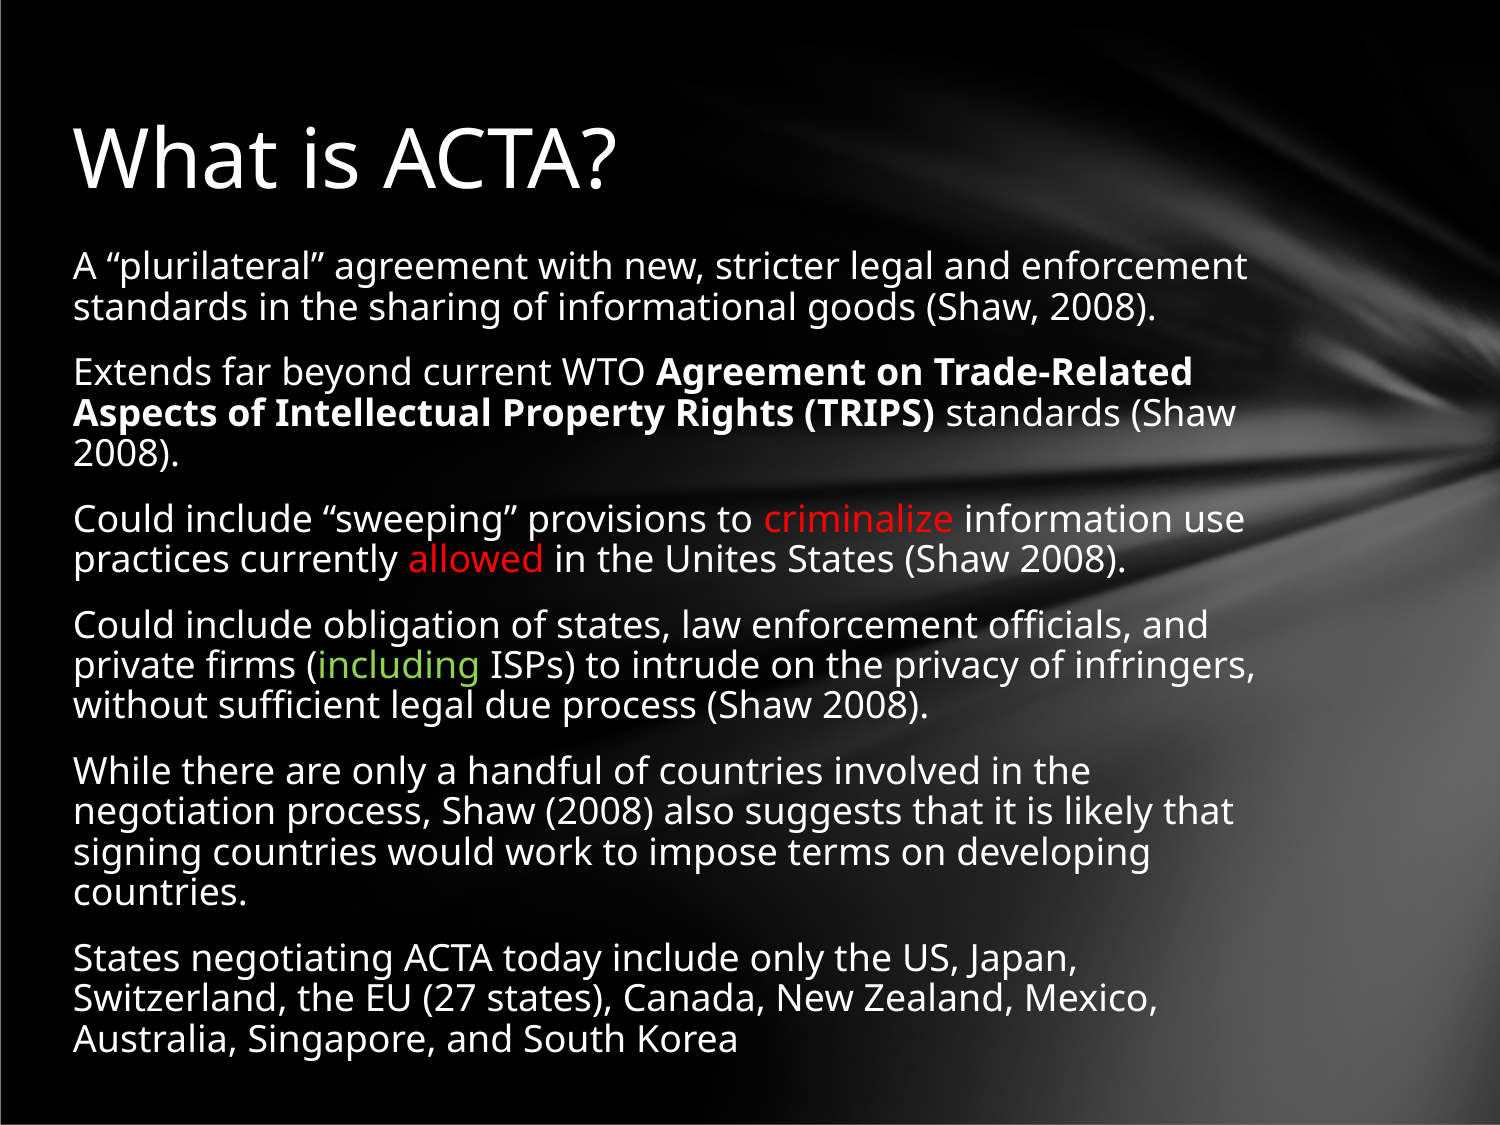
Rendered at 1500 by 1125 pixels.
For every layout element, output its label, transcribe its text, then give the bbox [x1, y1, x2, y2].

picture [0, 0, 1500, 1125]
title What is ACTA? [57, 37, 1318, 213]
list A “plurilateral” agreement with new, stricter legal and enforcement standards in the sharing of informational goods (Shaw, 2008). Extends far beyond current WTO Agreement on Trade-Related Aspects of Intellectual Property Rights (TRIPS) standards (Shaw 2008). Could include “sweeping” provisions to criminalize information use practices currently allowed in the Unites States (Shaw 2008). Could include obligation of states, law enforcement officials, and private firms (including ISPs) to intrude on the privacy of infringers, without sufficient legal due process (Shaw 2008). While there are only a handful of countries involved in the negotiation process, Shaw (2008) also suggests that it is likely that signing countries would work to impose terms on developing countries. States negotiating ACTA today include only the US, Japan, Switzerland, the EU (27 states), Canada, New Zealand, Mexico, Australia, Singapore, and South Korea [57, 240, 1318, 1016]
